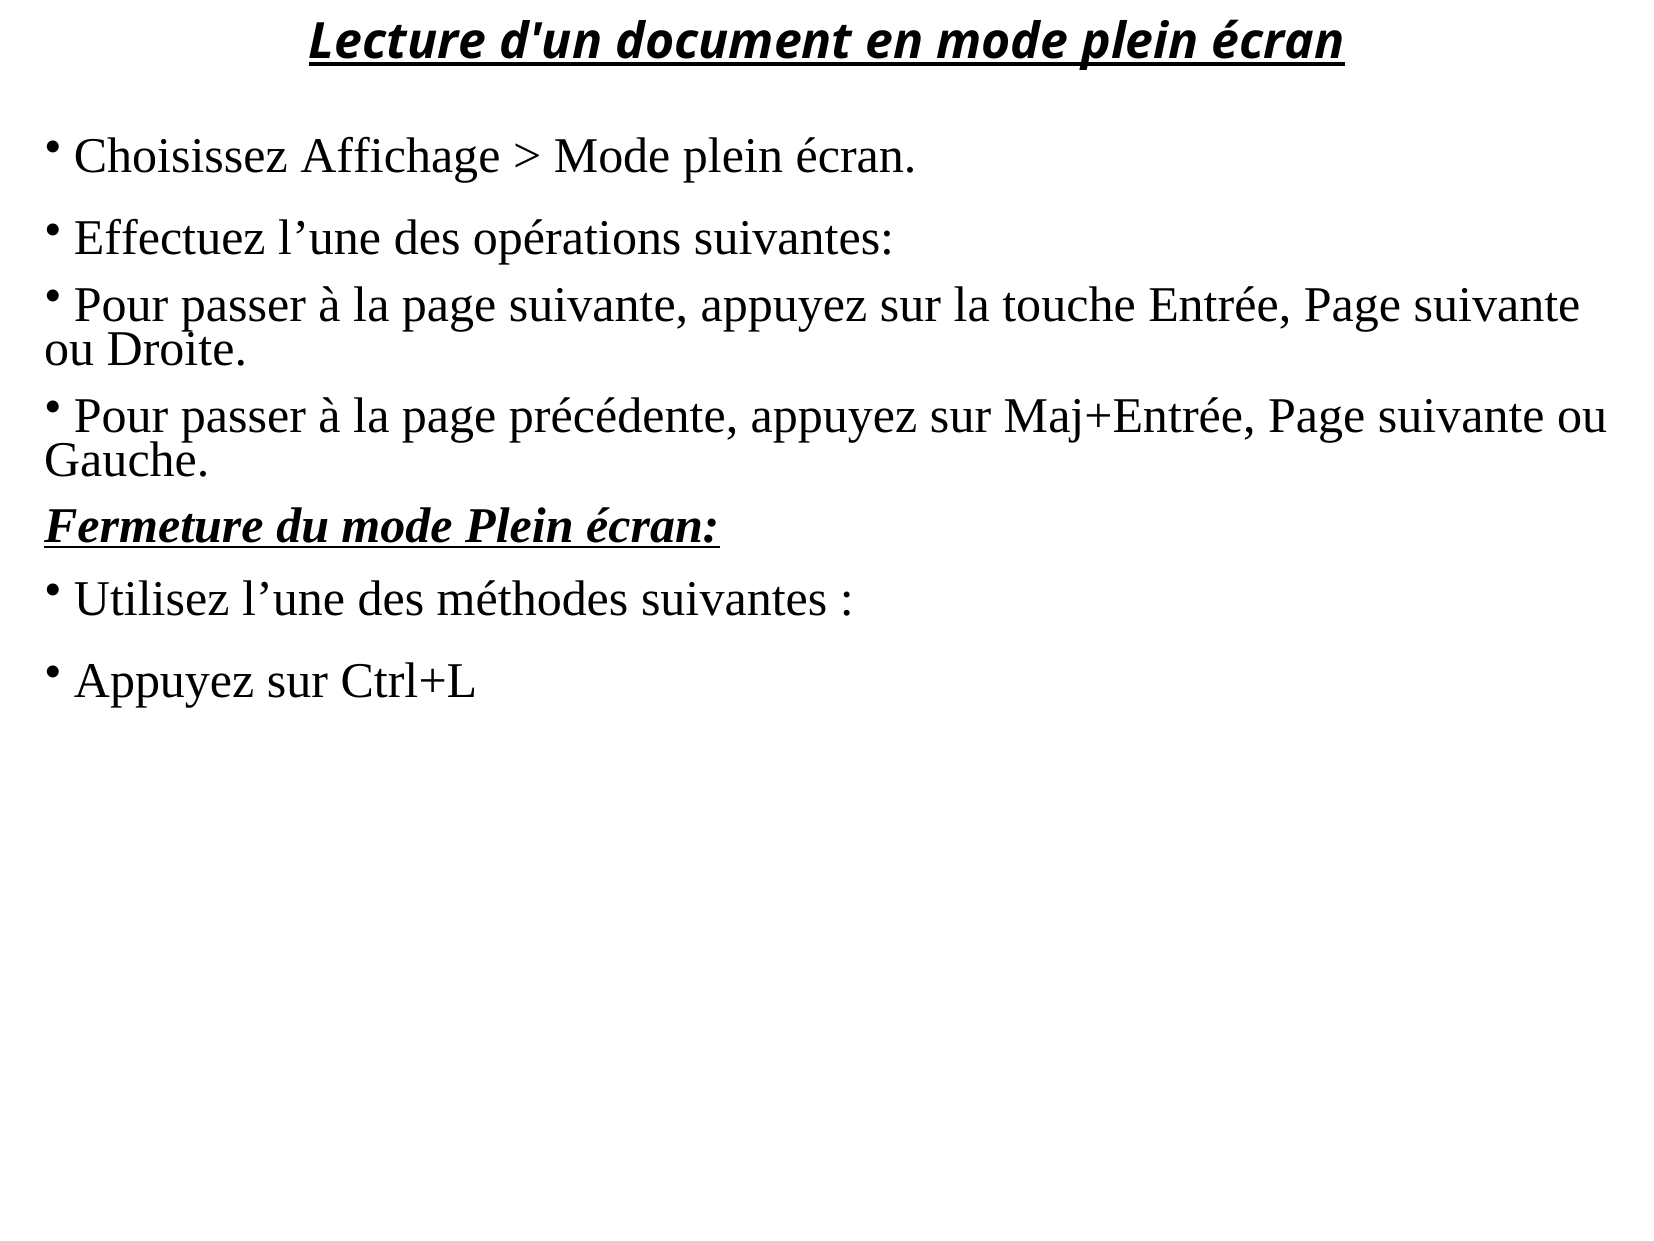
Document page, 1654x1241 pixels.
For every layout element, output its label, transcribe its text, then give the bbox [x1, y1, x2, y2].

text_box Utilisez l’une des méthodes suivantes : Appuyez sur Ctrl+L [29, 590, 1624, 784]
text_box Choisissez Affichage > Mode plein écran. Effectuez l’une des opérations suivantes: Pour passer à la page suivante, appuyez sur la touche Entrée, Page suivante ou Droite. Pour passer à la page précédente, appuyez sur Maj+Entrée, Page suivante ou Gauche. Fermeture du mode Plein écran: [29, 147, 1624, 590]
text_box Lecture d'un document en mode plein écran [59, 29, 1595, 114]
